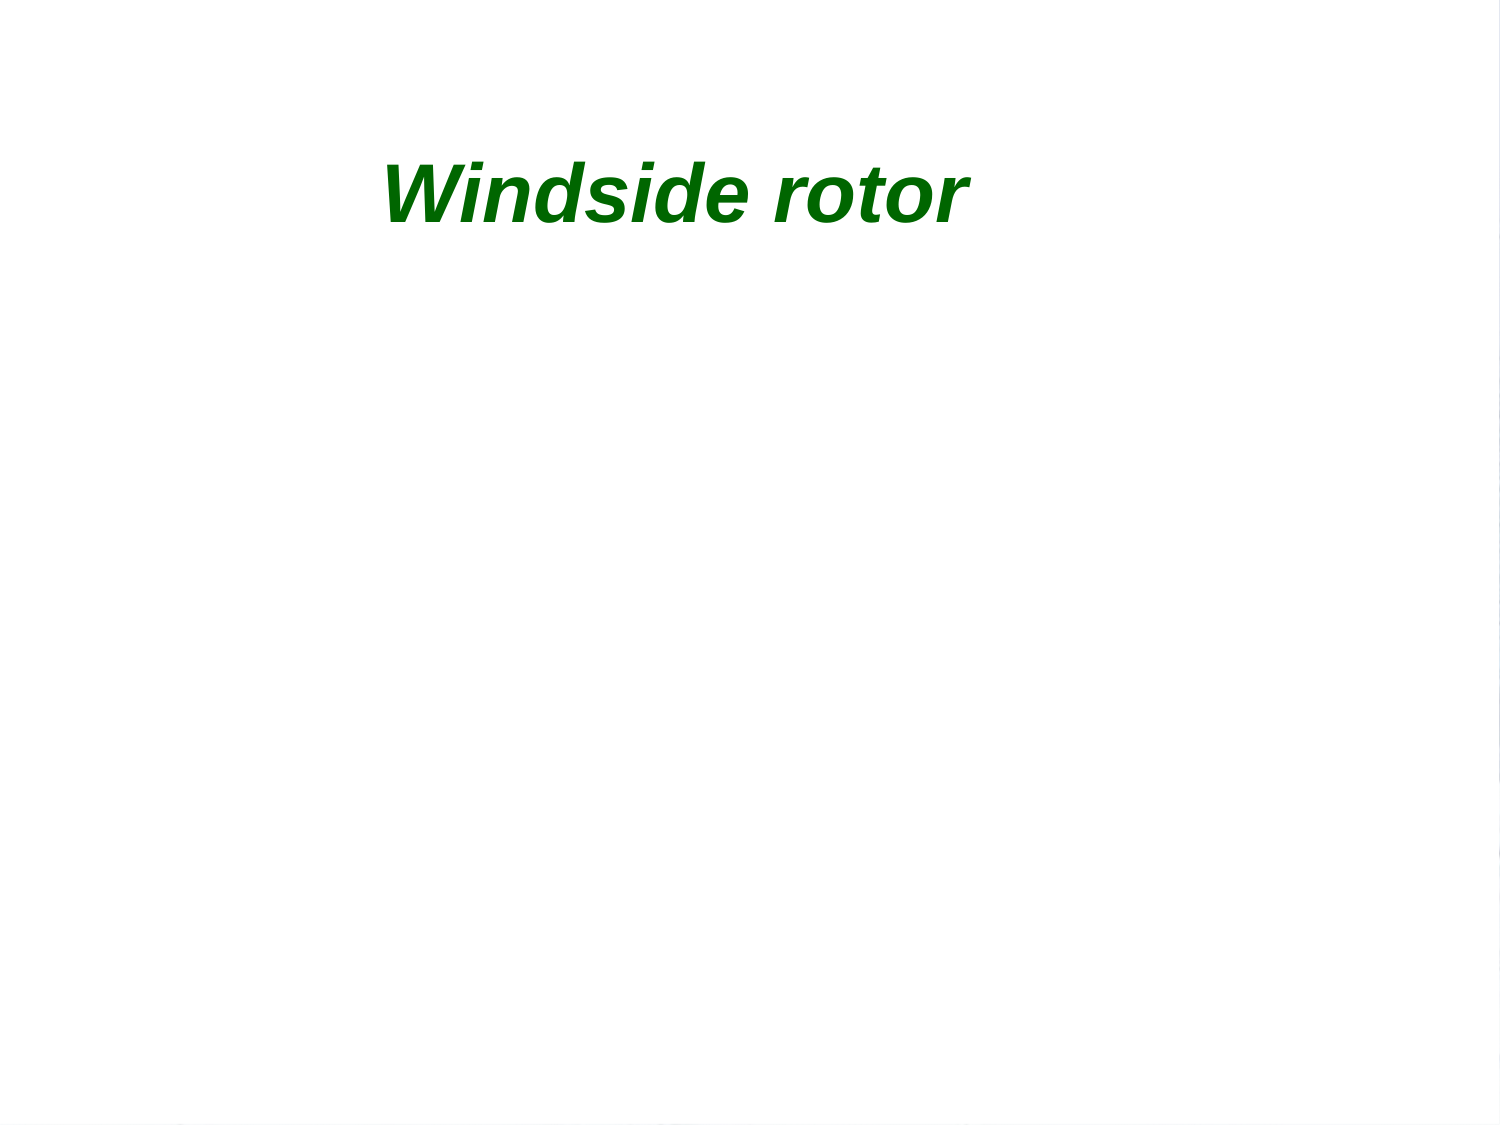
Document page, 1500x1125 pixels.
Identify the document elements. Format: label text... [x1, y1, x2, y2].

title Windside rotor [0, 45, 1350, 233]
